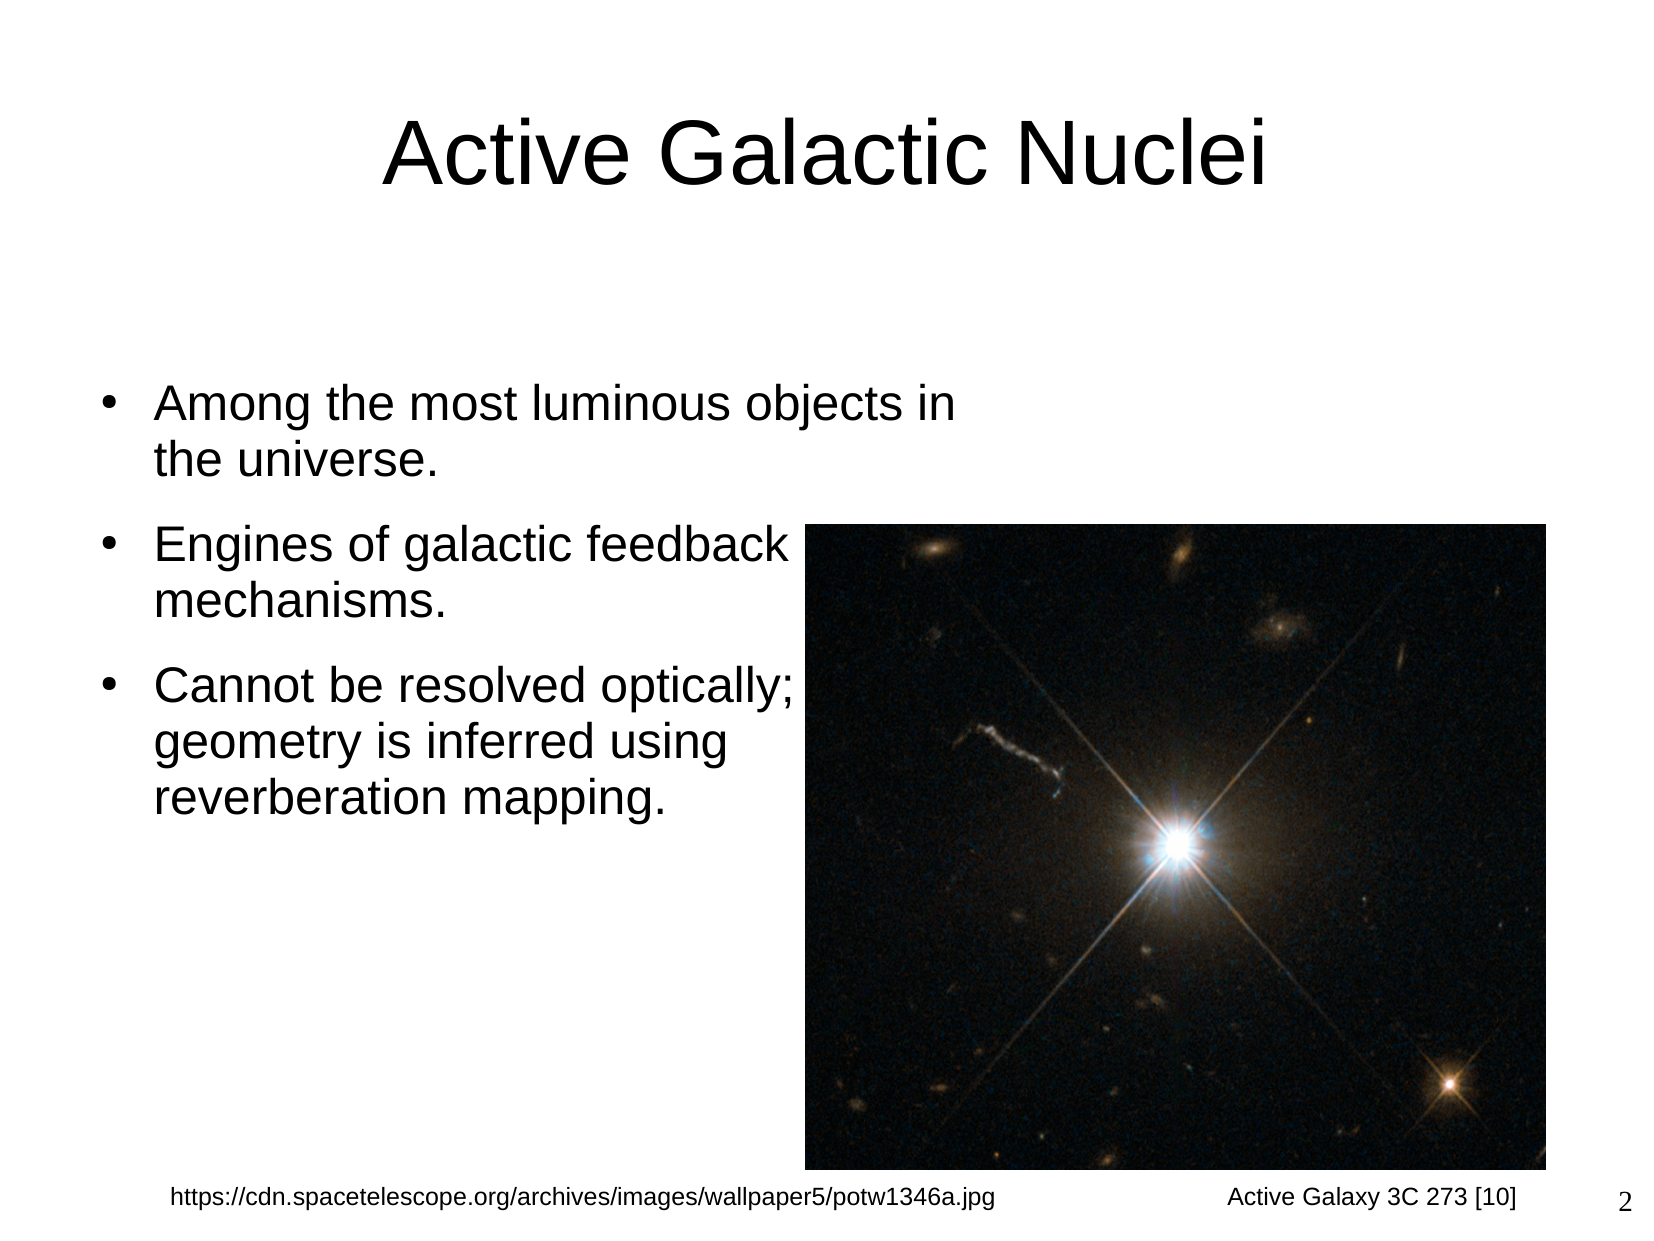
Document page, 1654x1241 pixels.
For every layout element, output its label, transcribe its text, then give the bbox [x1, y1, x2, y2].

picture [805, 524, 1546, 1171]
text_box https://cdn.spacetelescope.org/archives/images/wallpaper5/potw1346a.jpg [120, 1175, 1013, 1233]
text_box <number> [1589, 1182, 1634, 1220]
title Active Galactic Nuclei [82, 49, 1571, 257]
list Among the most luminous objects in the universe. Engines of galactic feedback mechanisms. Cannot be resolved optically; geometry is inferred using reverberation mapping. [82, 290, 961, 1010]
text_box Active Galaxy 3C 273 [10] [1212, 1175, 1540, 1219]
